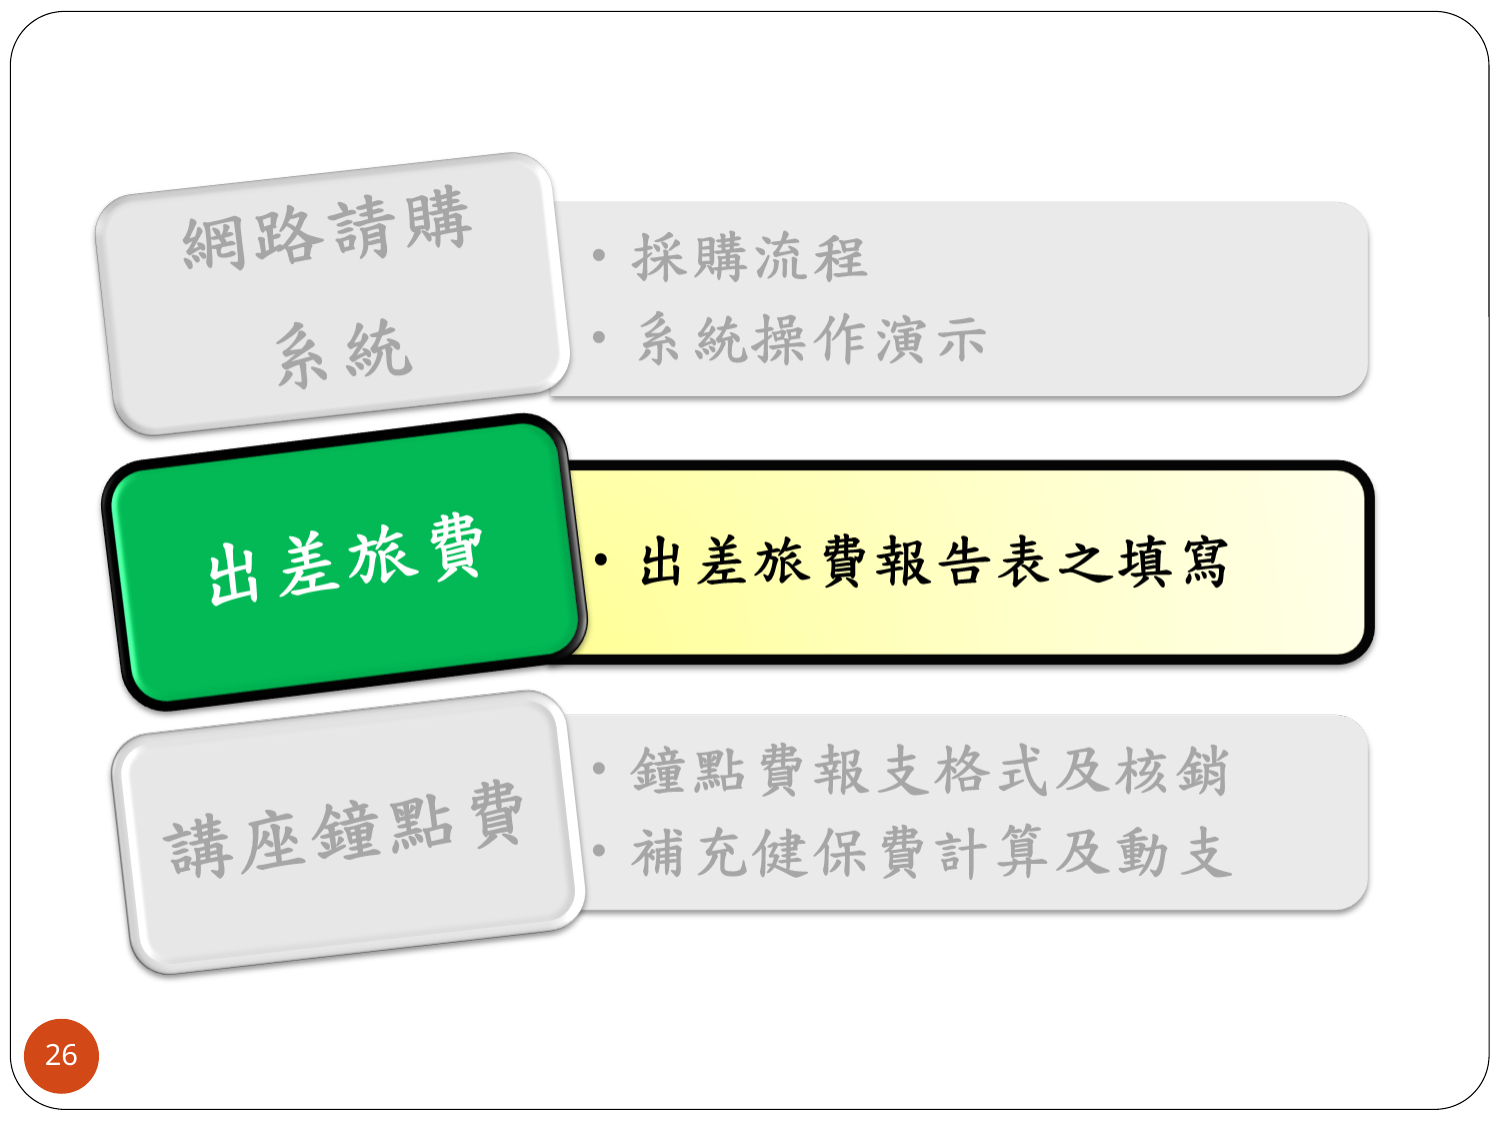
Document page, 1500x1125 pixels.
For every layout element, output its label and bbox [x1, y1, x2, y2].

text_box [23, 1018, 99, 1094]
picture [84, 129, 1385, 988]
